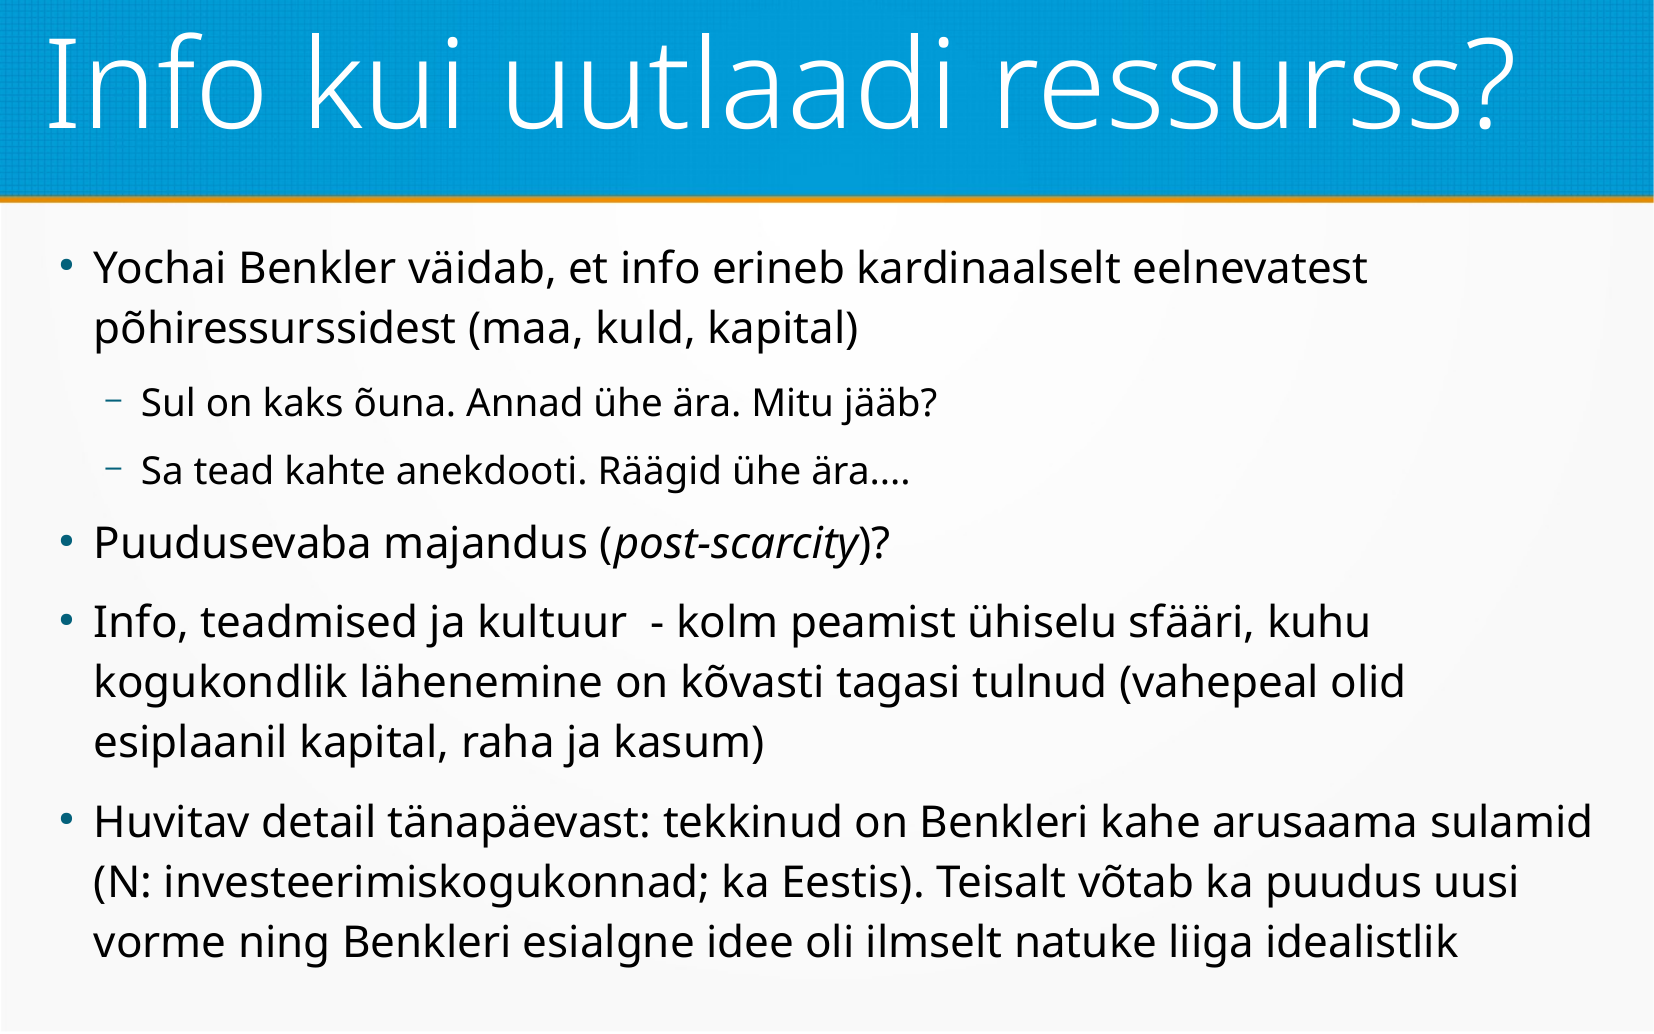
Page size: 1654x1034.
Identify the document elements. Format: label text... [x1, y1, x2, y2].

list Yochai Benkler väidab, et info erineb kardinaalselt eelnevatest põhiressurssidest (maa, kuld, kapital) Sul on kaks õuna. Annad ühe ära. Mitu jääb? Sa tead kahte anekdooti. Räägid ühe ära.... Puudusevaba majandus (post-scarcity)? Info, teadmised ja kultuur - kolm peamist ühiselu sfääri, kuhu kogukondlik lähenemine on kõvasti tagasi tulnud (vahepeal olid esiplaanil kapital, raha ja kasum) Huvitav detail tänapäevast: tekkinud on Benkleri kahe arusaama sulamid (N: investeerimiskogukonnad; ka Eestis). Teisalt võtab ka puudus uusi vorme ning Benkleri esialgne idee oli ilmselt natuke liiga idealistlik [47, 236, 1607, 1002]
picture [0, 195, 1654, 1034]
title Info kui uutlaadi ressurss? [43, 0, 1619, 166]
